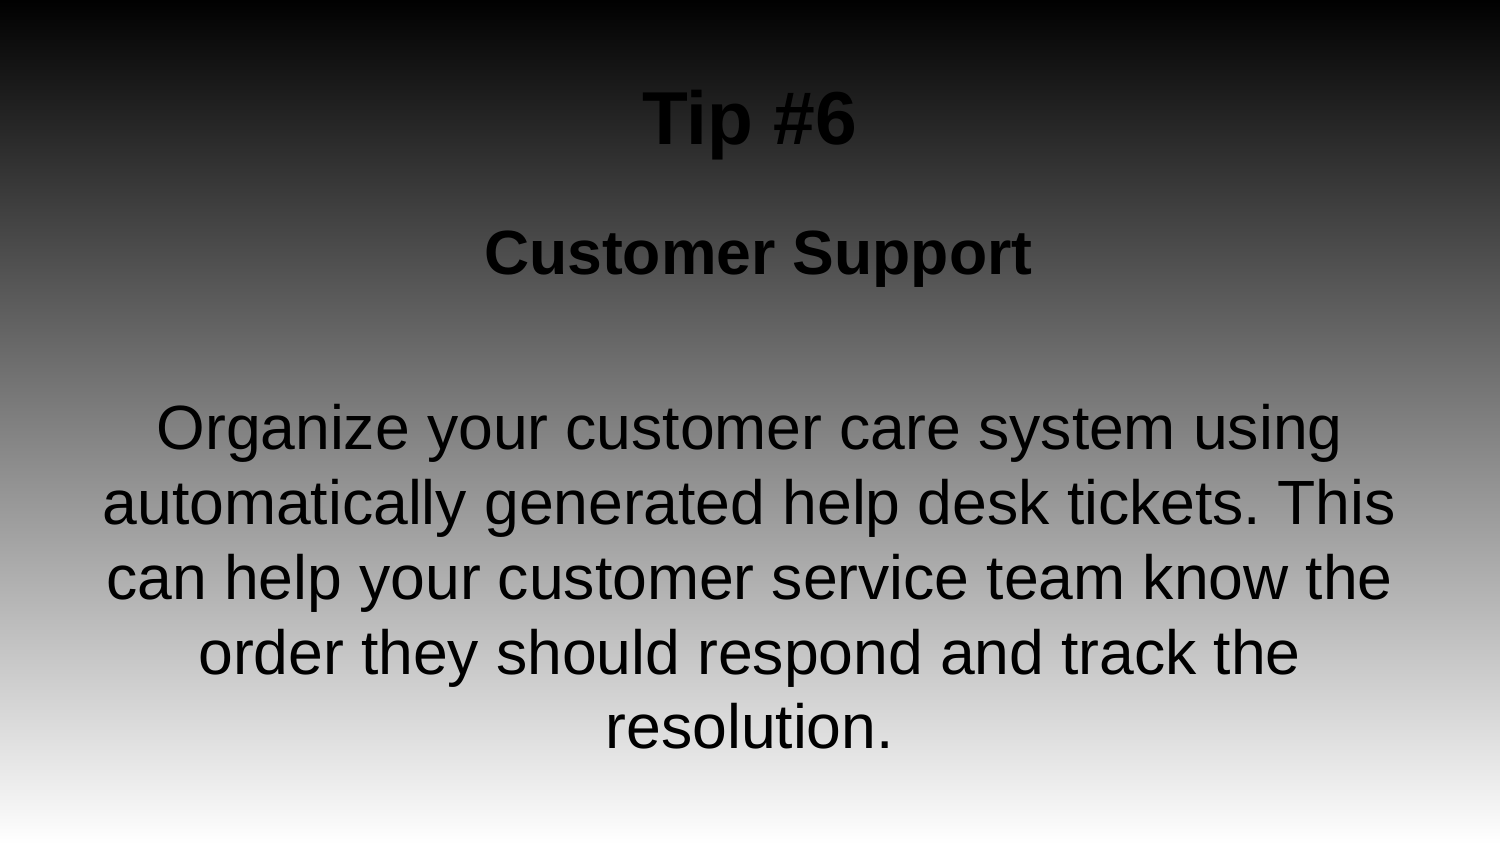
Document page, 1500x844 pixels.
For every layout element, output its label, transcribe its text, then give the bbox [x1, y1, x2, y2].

title Tip #6 [75, 33, 1425, 175]
list Customer Support Organize your customer care system using automatically generated help desk tickets. This can help your customer service team know the order they should respond and track the resolution. [75, 196, 1425, 808]
